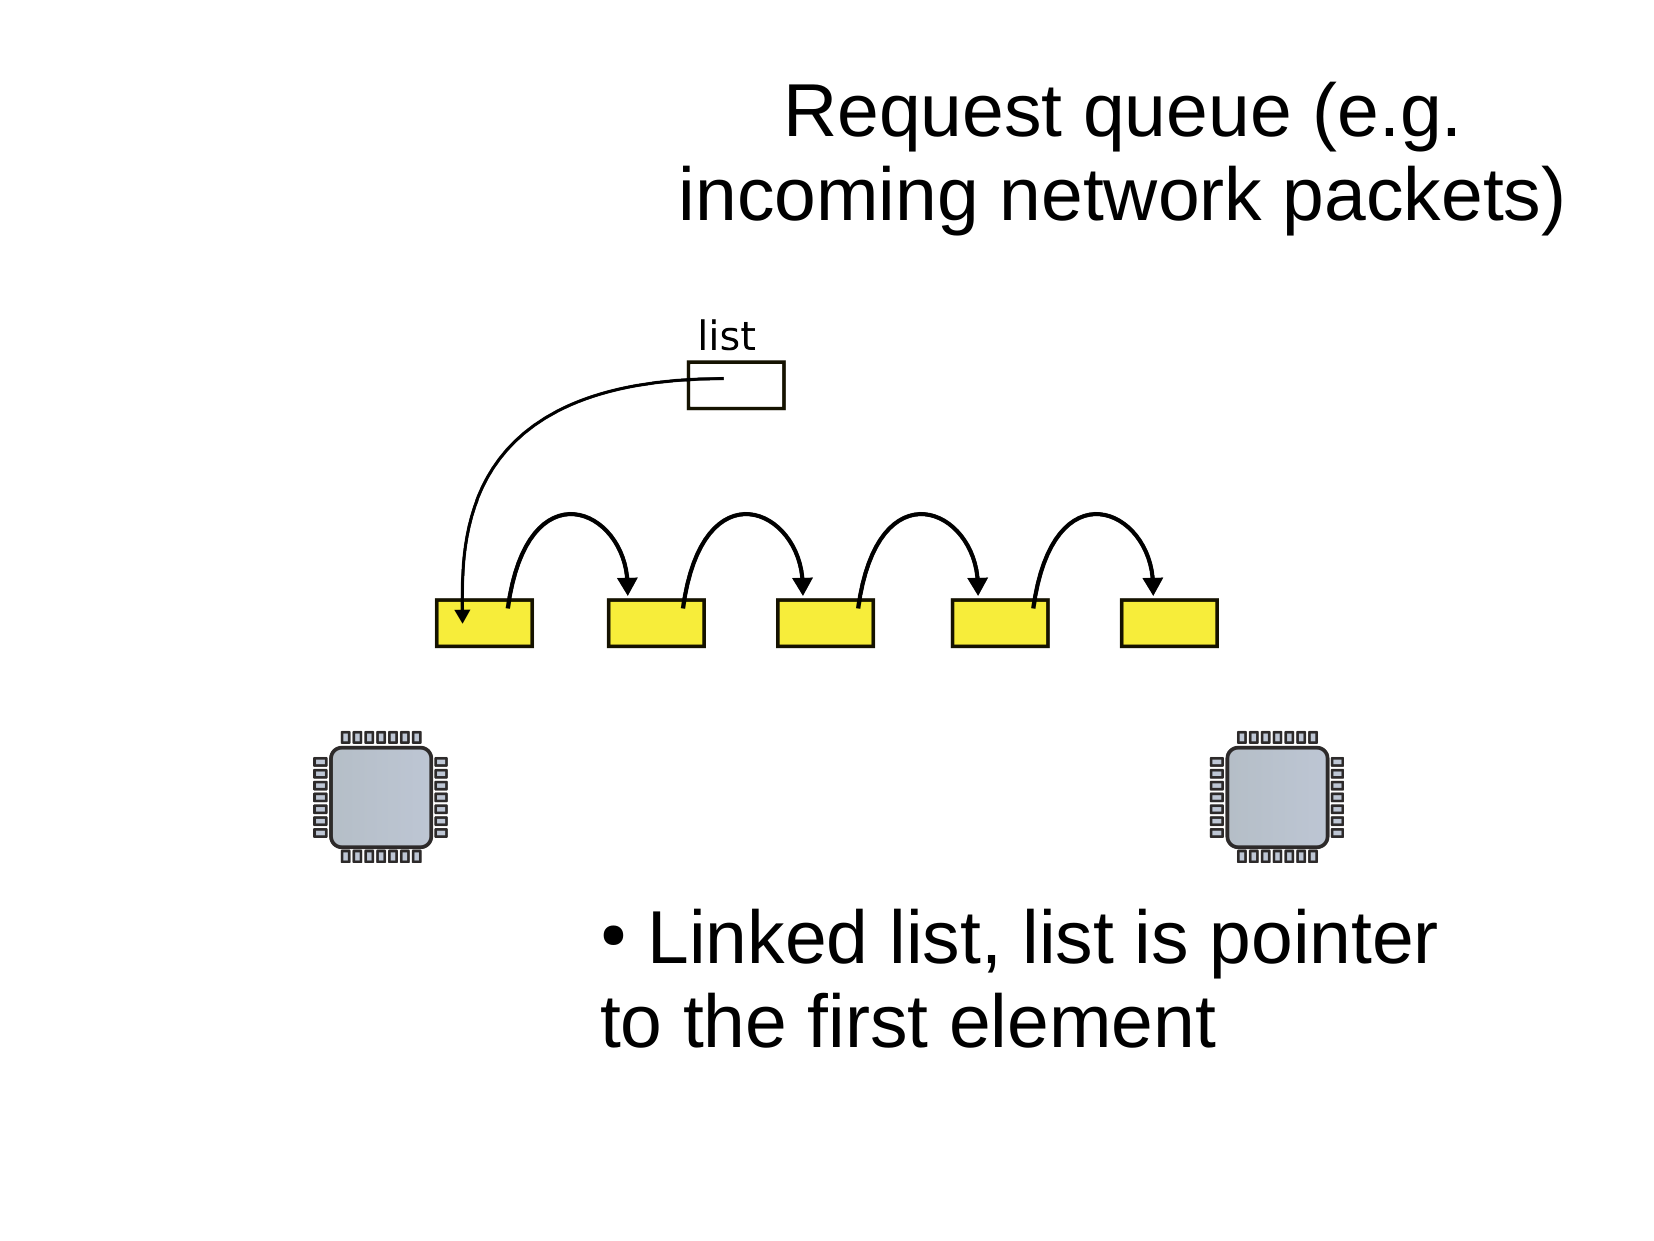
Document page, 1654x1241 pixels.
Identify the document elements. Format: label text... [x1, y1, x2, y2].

title Request queue (e.g. incoming network packets) [675, 49, 1571, 257]
picture [313, 319, 1344, 863]
title Linked list, list is pointer to the first element [600, 895, 1496, 1148]
